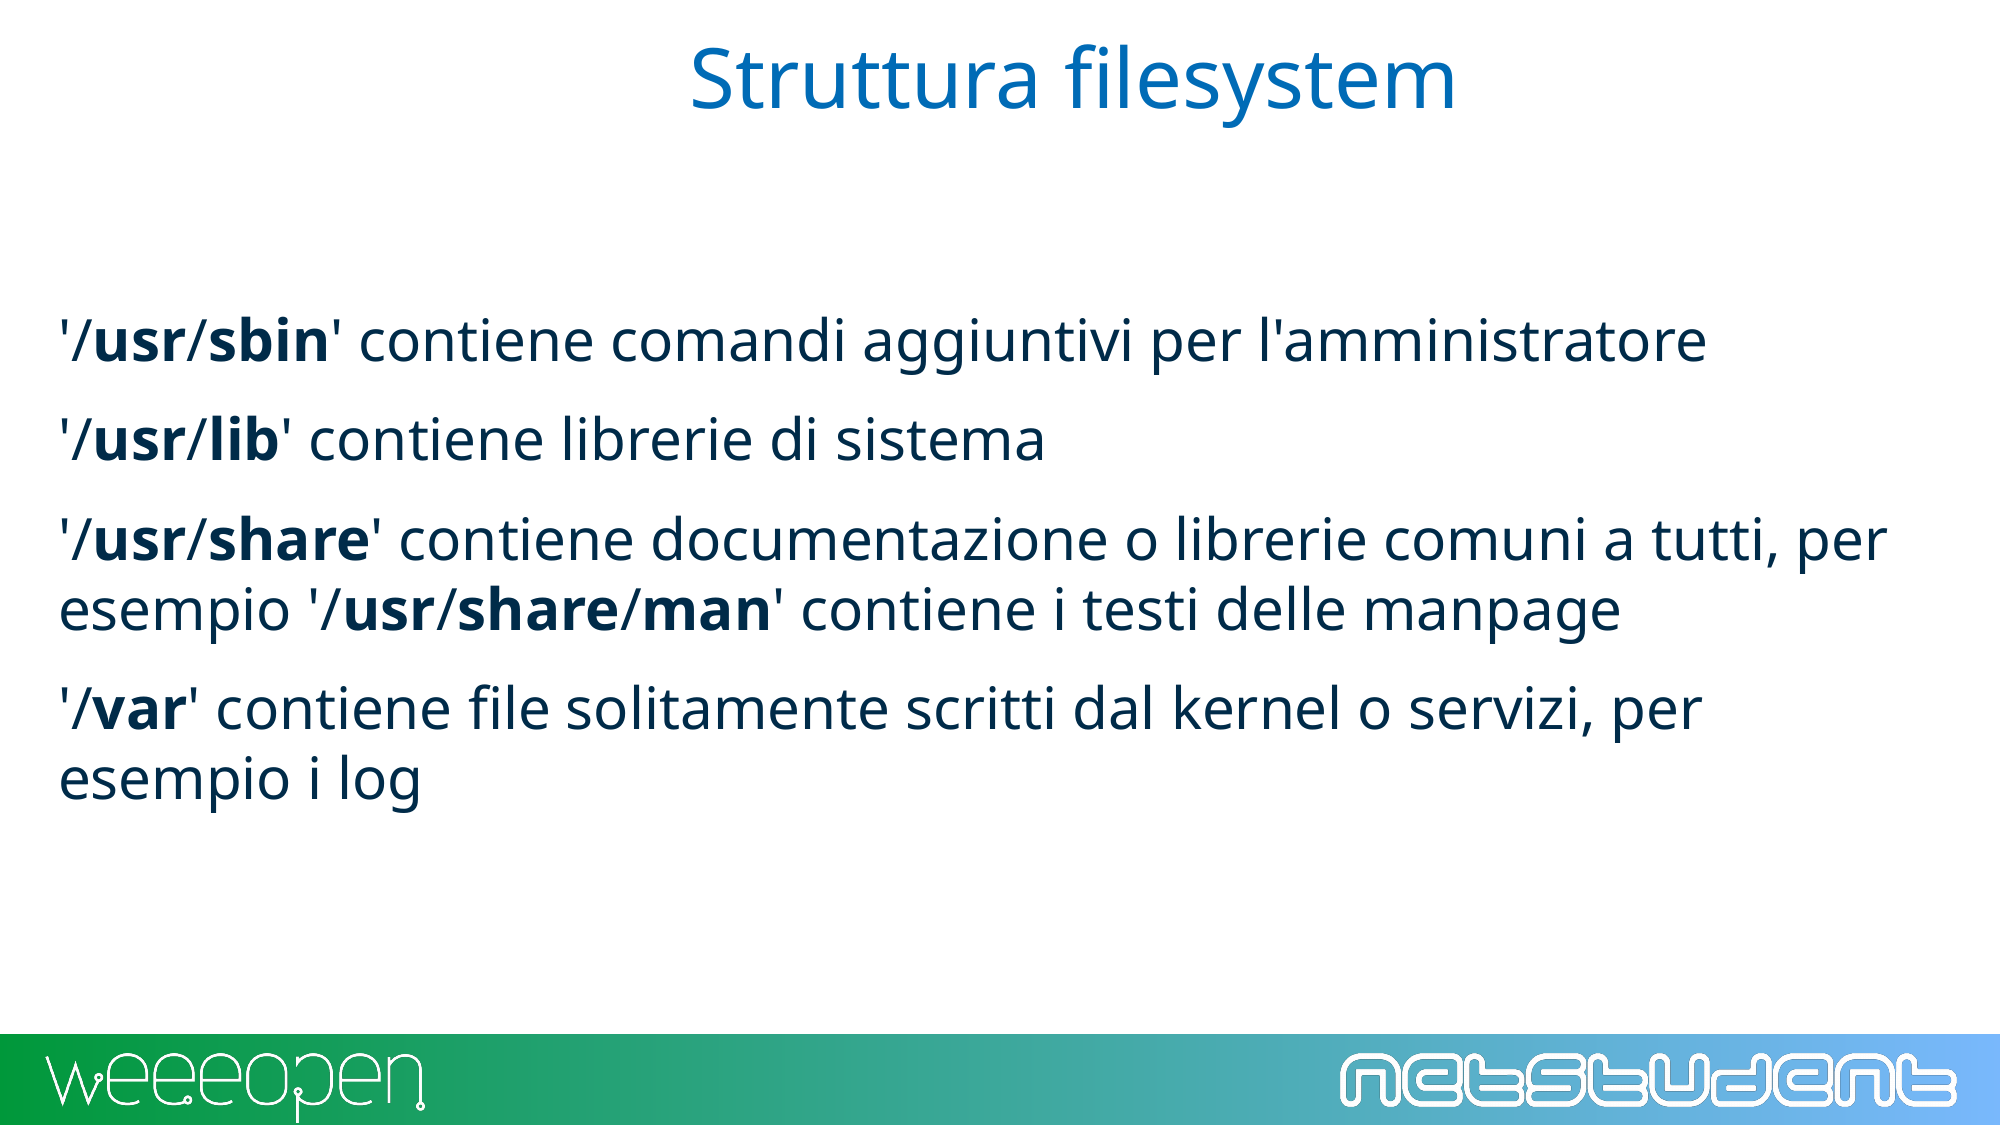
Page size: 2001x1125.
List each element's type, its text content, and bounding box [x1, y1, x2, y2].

picture [45, 1053, 425, 1123]
picture [1340, 1053, 1957, 1107]
list '/usr/sbin' contiene comandi aggiuntivi per l'amministratore '/usr/lib' contiene librerie di sistema '/usr/share' contiene documentazione o librerie comuni a tutti, per esempio '/usr/share/man' contiene i testi delle manpage '/var' contiene file solitamente scritti dal kernel o servizi, per esempio i log [43, 295, 1959, 1010]
title Struttura filesystem [43, 29, 1959, 247]
